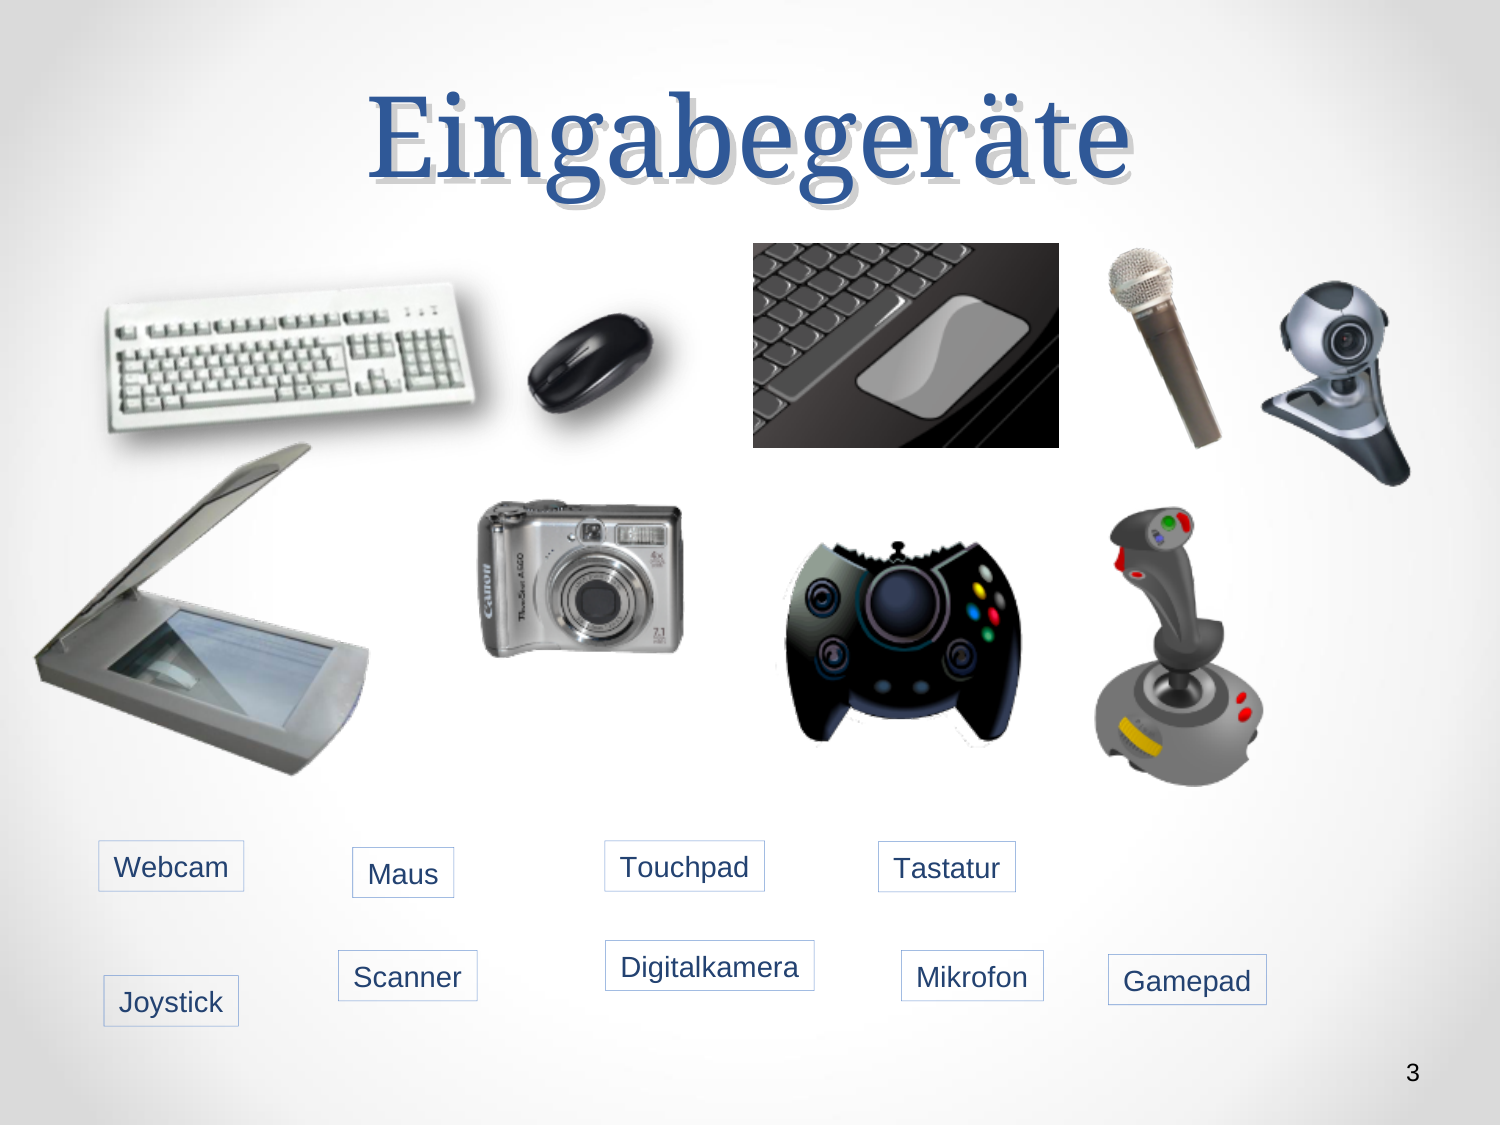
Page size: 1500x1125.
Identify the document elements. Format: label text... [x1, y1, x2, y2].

text_box Joystick [103, 975, 239, 1027]
text_box Touchpad [604, 840, 765, 892]
text_box Maus [352, 847, 454, 898]
text_box Gamepad [1108, 954, 1267, 1005]
text_box Webcam [98, 840, 244, 892]
text_box Digitalkamera [605, 940, 815, 991]
text_box <Nummer> [1401, 1042, 1494, 1103]
text_box Mikrofon [901, 950, 1044, 1001]
title Eingabegeräte [75, 71, 1426, 208]
text_box Scanner [338, 950, 478, 1001]
picture [0, 0, 1500, 1125]
text_box Tastatur [878, 841, 1016, 892]
